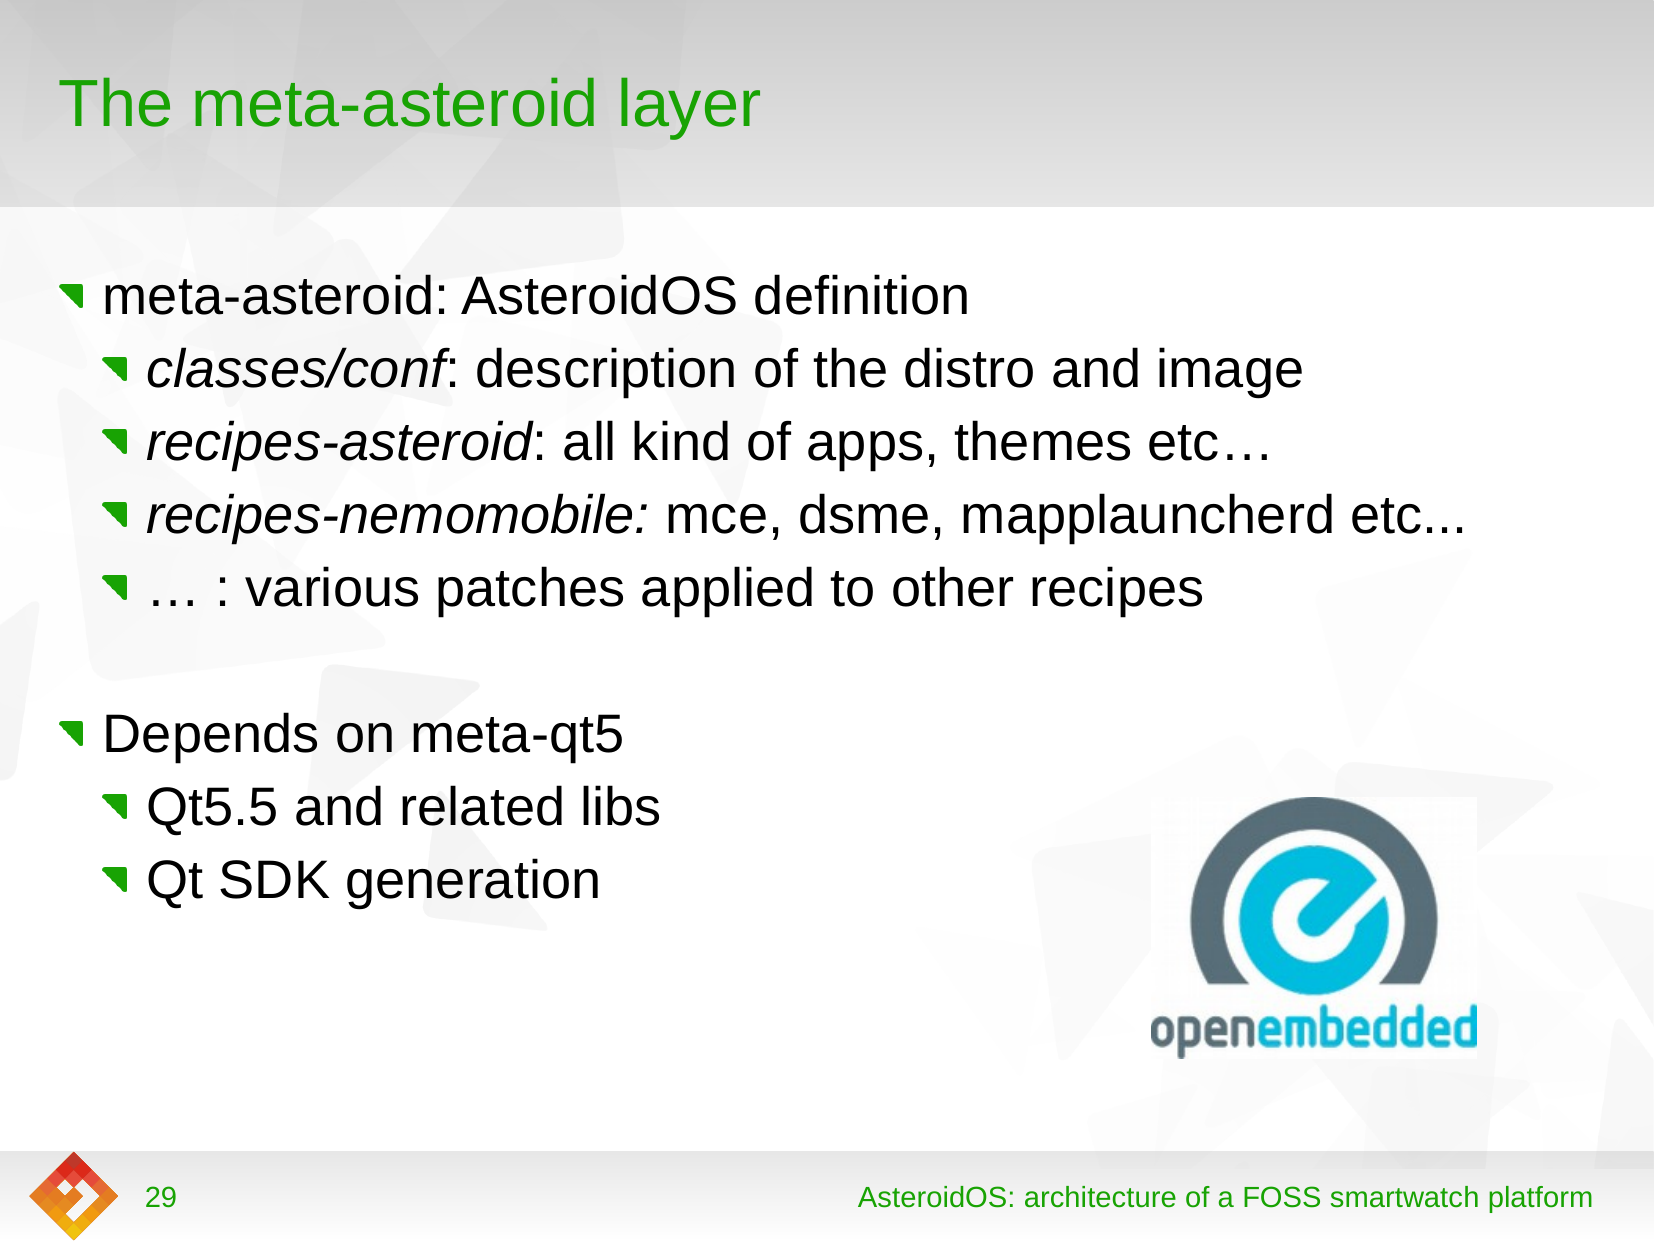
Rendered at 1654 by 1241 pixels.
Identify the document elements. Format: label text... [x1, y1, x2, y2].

title The meta-asteroid layer [59, 29, 1595, 178]
picture [0, 0, 783, 931]
picture [915, 548, 1654, 1169]
list meta-asteroid: AsteroidOS definition classes/conf: description of the distro and image recipes-asteroid: all kind of apps, themes etc… recipes-nemomobile: mce, dsme, mapplauncherd etc... … : various patches applied to other recipes Depends on meta-qt5 Qt5.5 and related libs Qt SDK generation [59, 265, 1595, 986]
